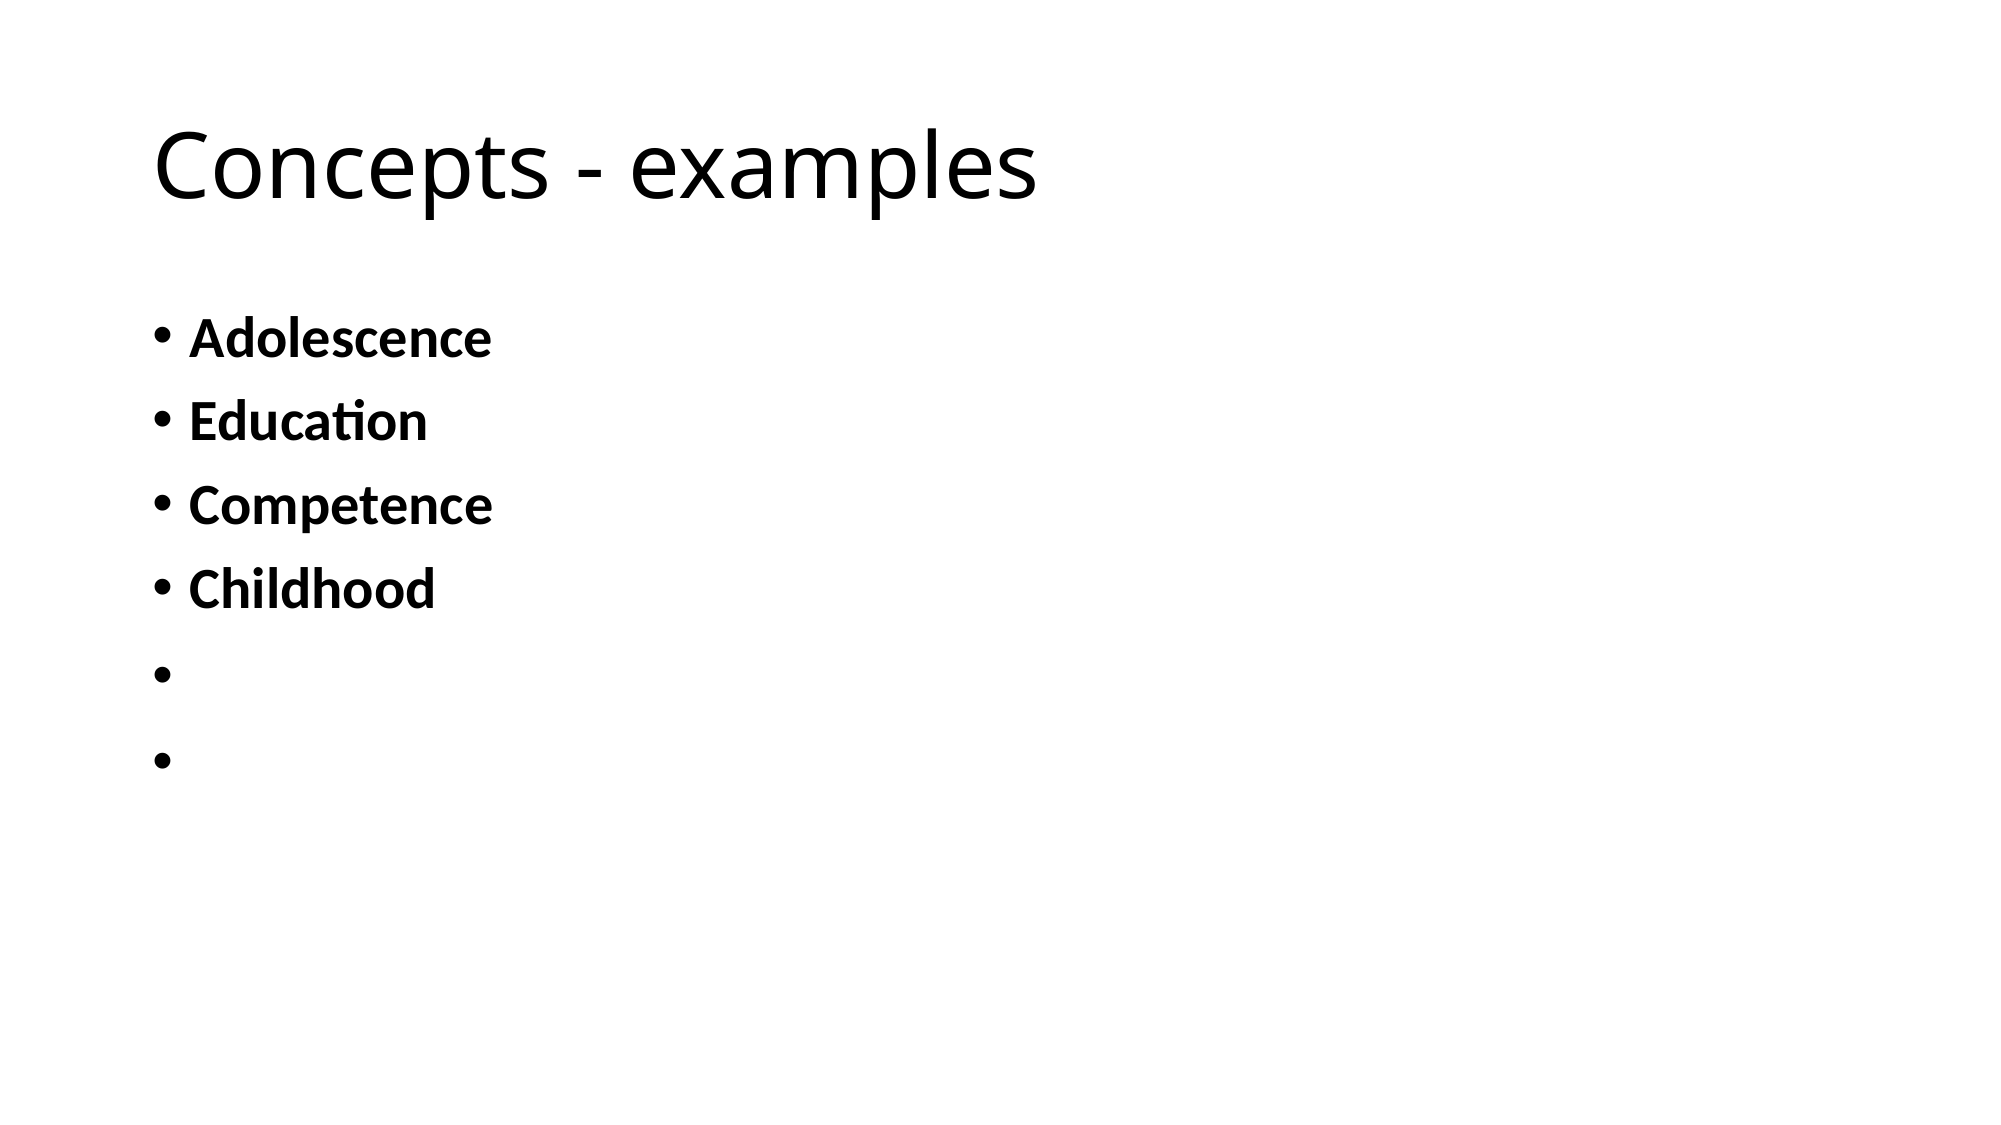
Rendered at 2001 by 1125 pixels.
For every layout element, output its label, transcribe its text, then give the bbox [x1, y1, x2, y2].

list Adolescence Education Competence Childhood [137, 299, 1863, 1014]
title Concepts - examples [137, 59, 1863, 278]
